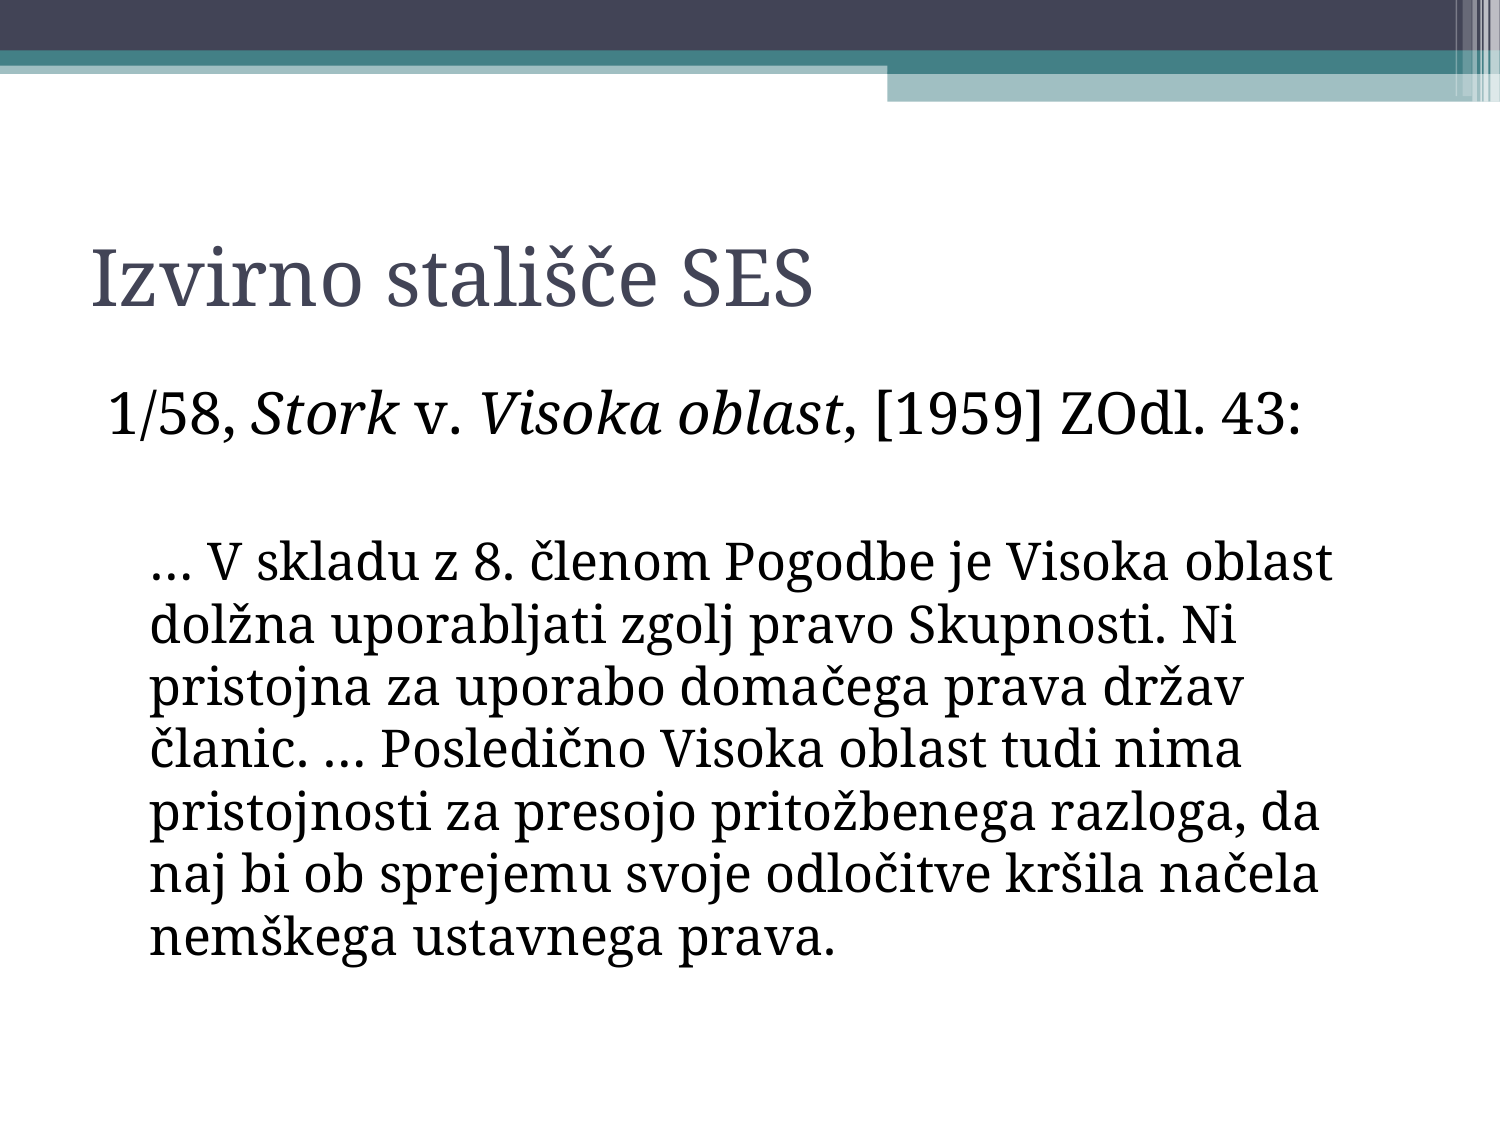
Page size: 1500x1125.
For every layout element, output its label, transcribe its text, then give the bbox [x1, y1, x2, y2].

title Izvirno stališče SES [75, 187, 1426, 363]
list 1/58, Stork v. Visoka oblast, [1959] ZOdl. 43: … V skladu z 8. členom Pogodbe je Visoka oblast dolžna uporabljati zgolj pravo Skupnosti. Ni pristojna za uporabo domačega prava držav članic. … Posledično Visoka oblast tudi nima pristojnosti za presojo pritožbenega razloga, da naj bi ob sprejemu svoje odločitve kršila načela nemškega ustavnega prava. [75, 369, 1426, 1079]
